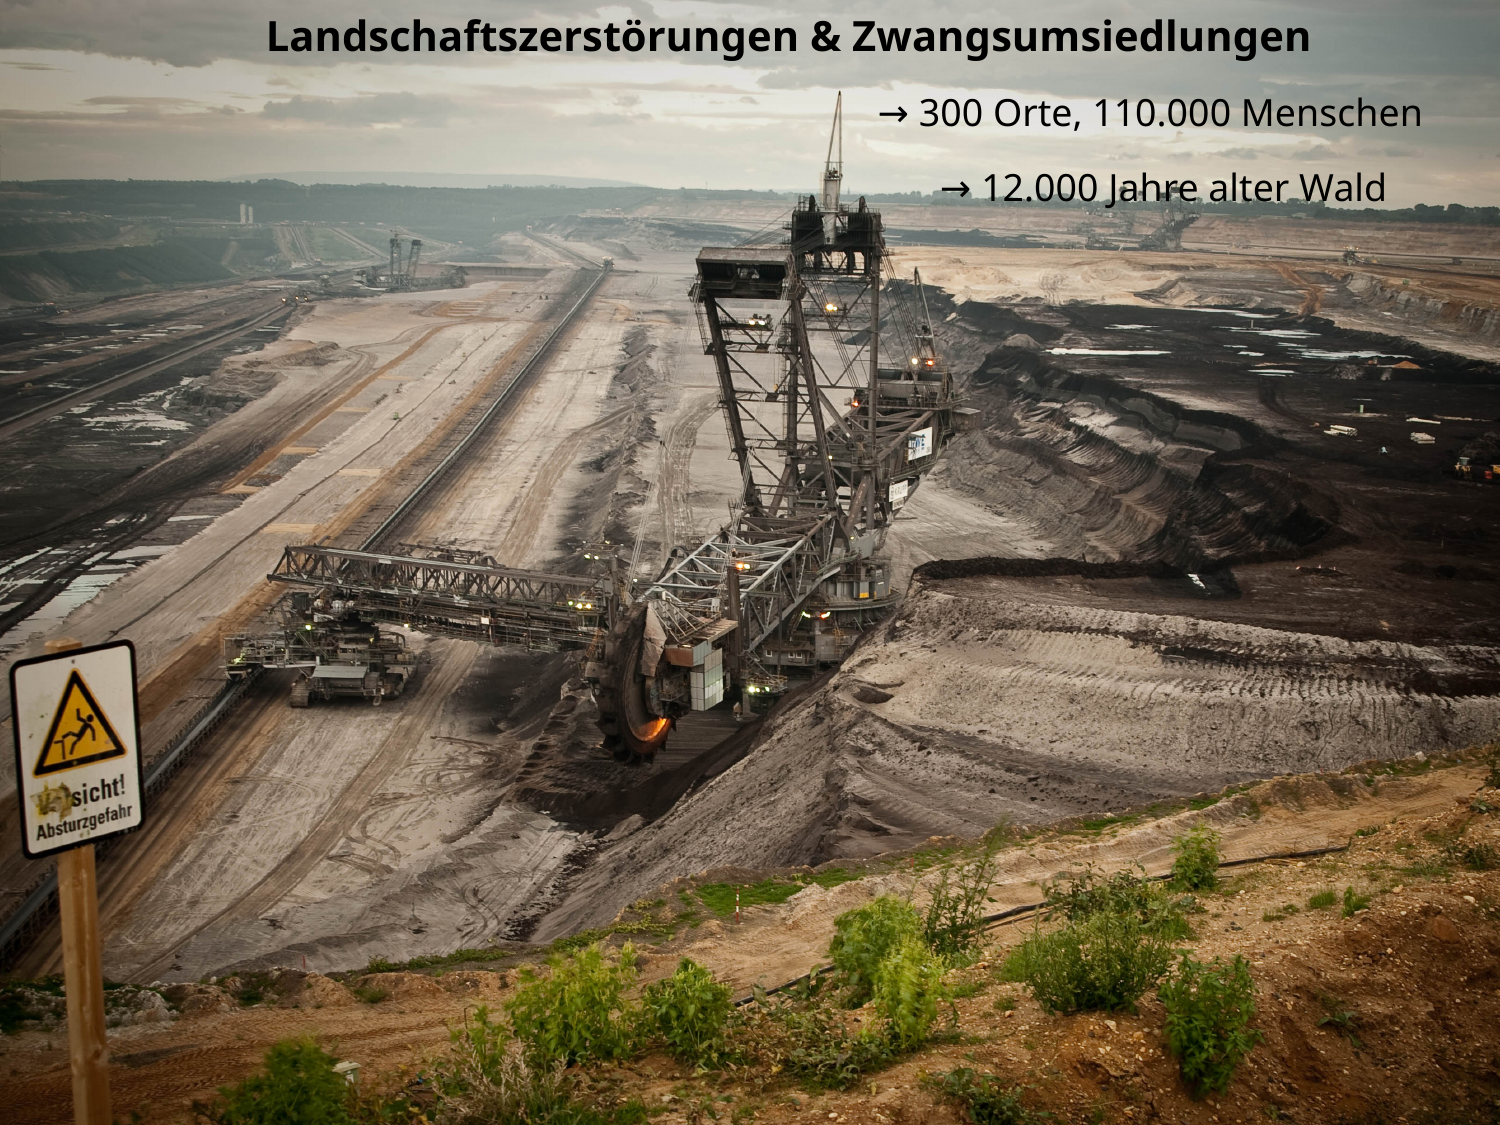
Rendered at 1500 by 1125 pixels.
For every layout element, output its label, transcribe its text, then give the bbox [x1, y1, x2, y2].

text_box Landschaftszerstörungen & Zwangsumsiedlungen → 300 Orte, 110.000 Menschen → 12.000 Jahre alter Wald [112, 6, 1459, 237]
picture [0, 0, 1500, 1125]
